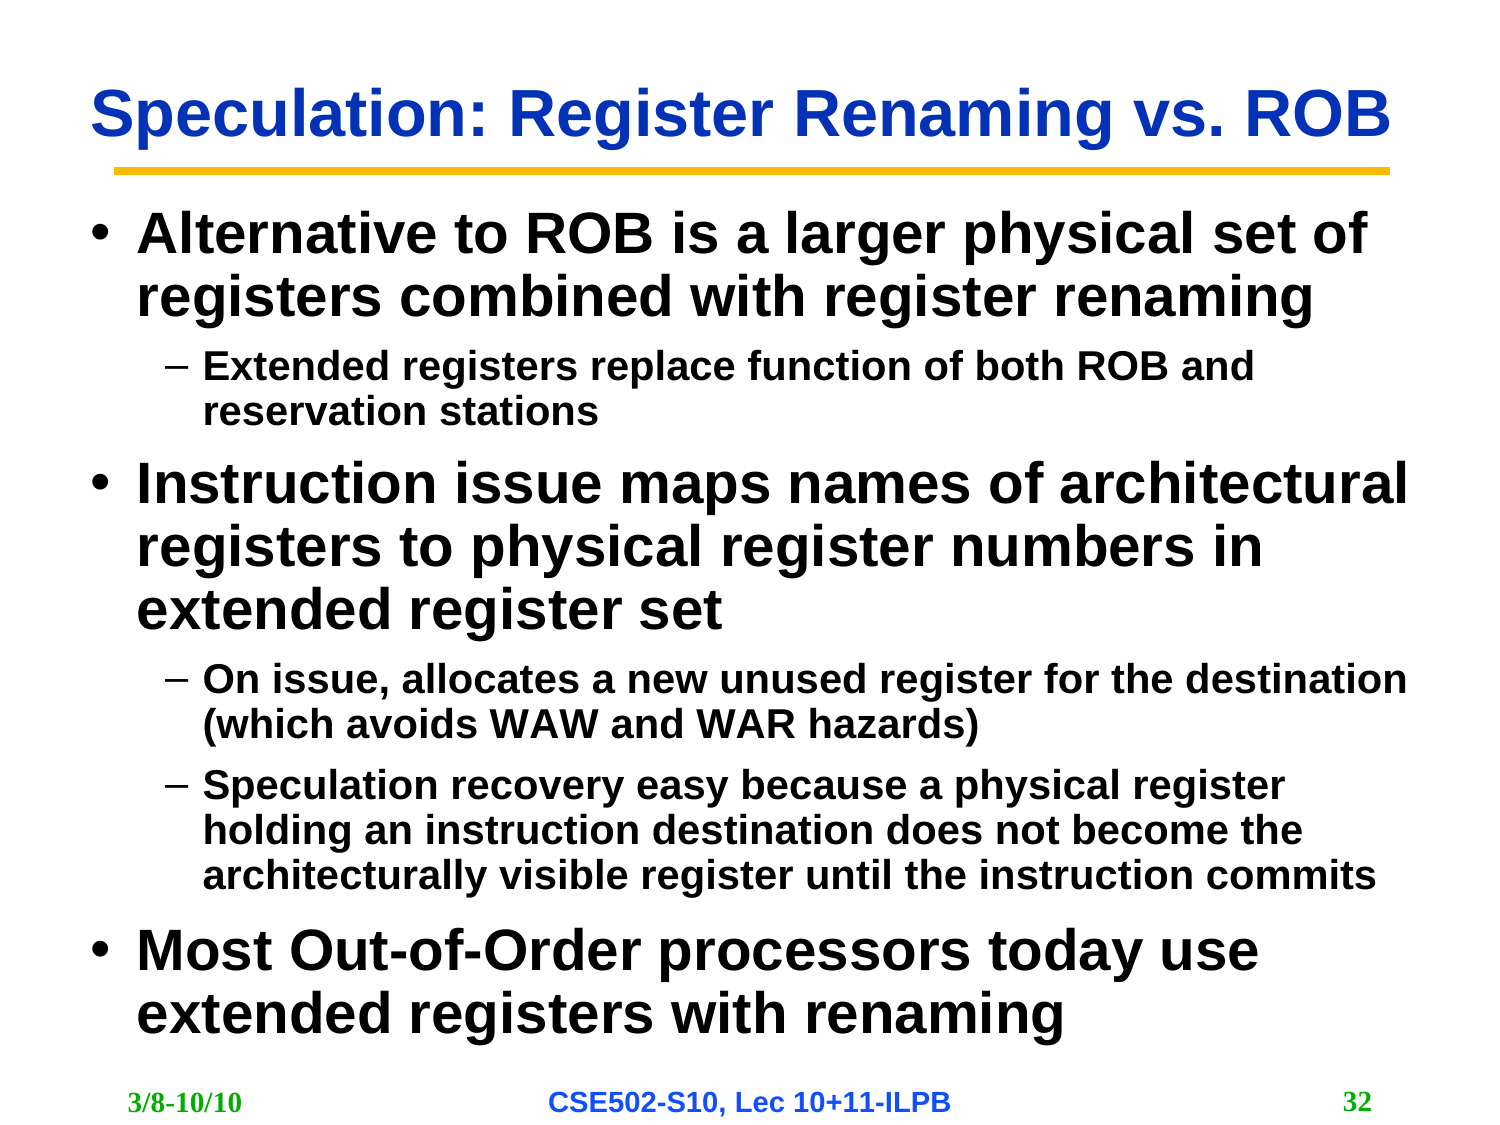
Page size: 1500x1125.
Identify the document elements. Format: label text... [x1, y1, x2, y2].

title Speculation: Register Renaming vs. ROB [75, 54, 1426, 176]
list Alternative to ROB is a larger physical set of registers combined with register renaming Extended registers replace function of both ROB and reservation stations Instruction issue maps names of architectural registers to physical register numbers in extended register set On issue, allocates a new unused register for the destination (which avoids WAW and WAR hazards) Speculation recovery easy because a physical register holding an instruction destination does not become the architecturally visible register until the instruction commits Most Out-of-Order processors today use extended registers with renaming [74, 195, 1450, 1125]
